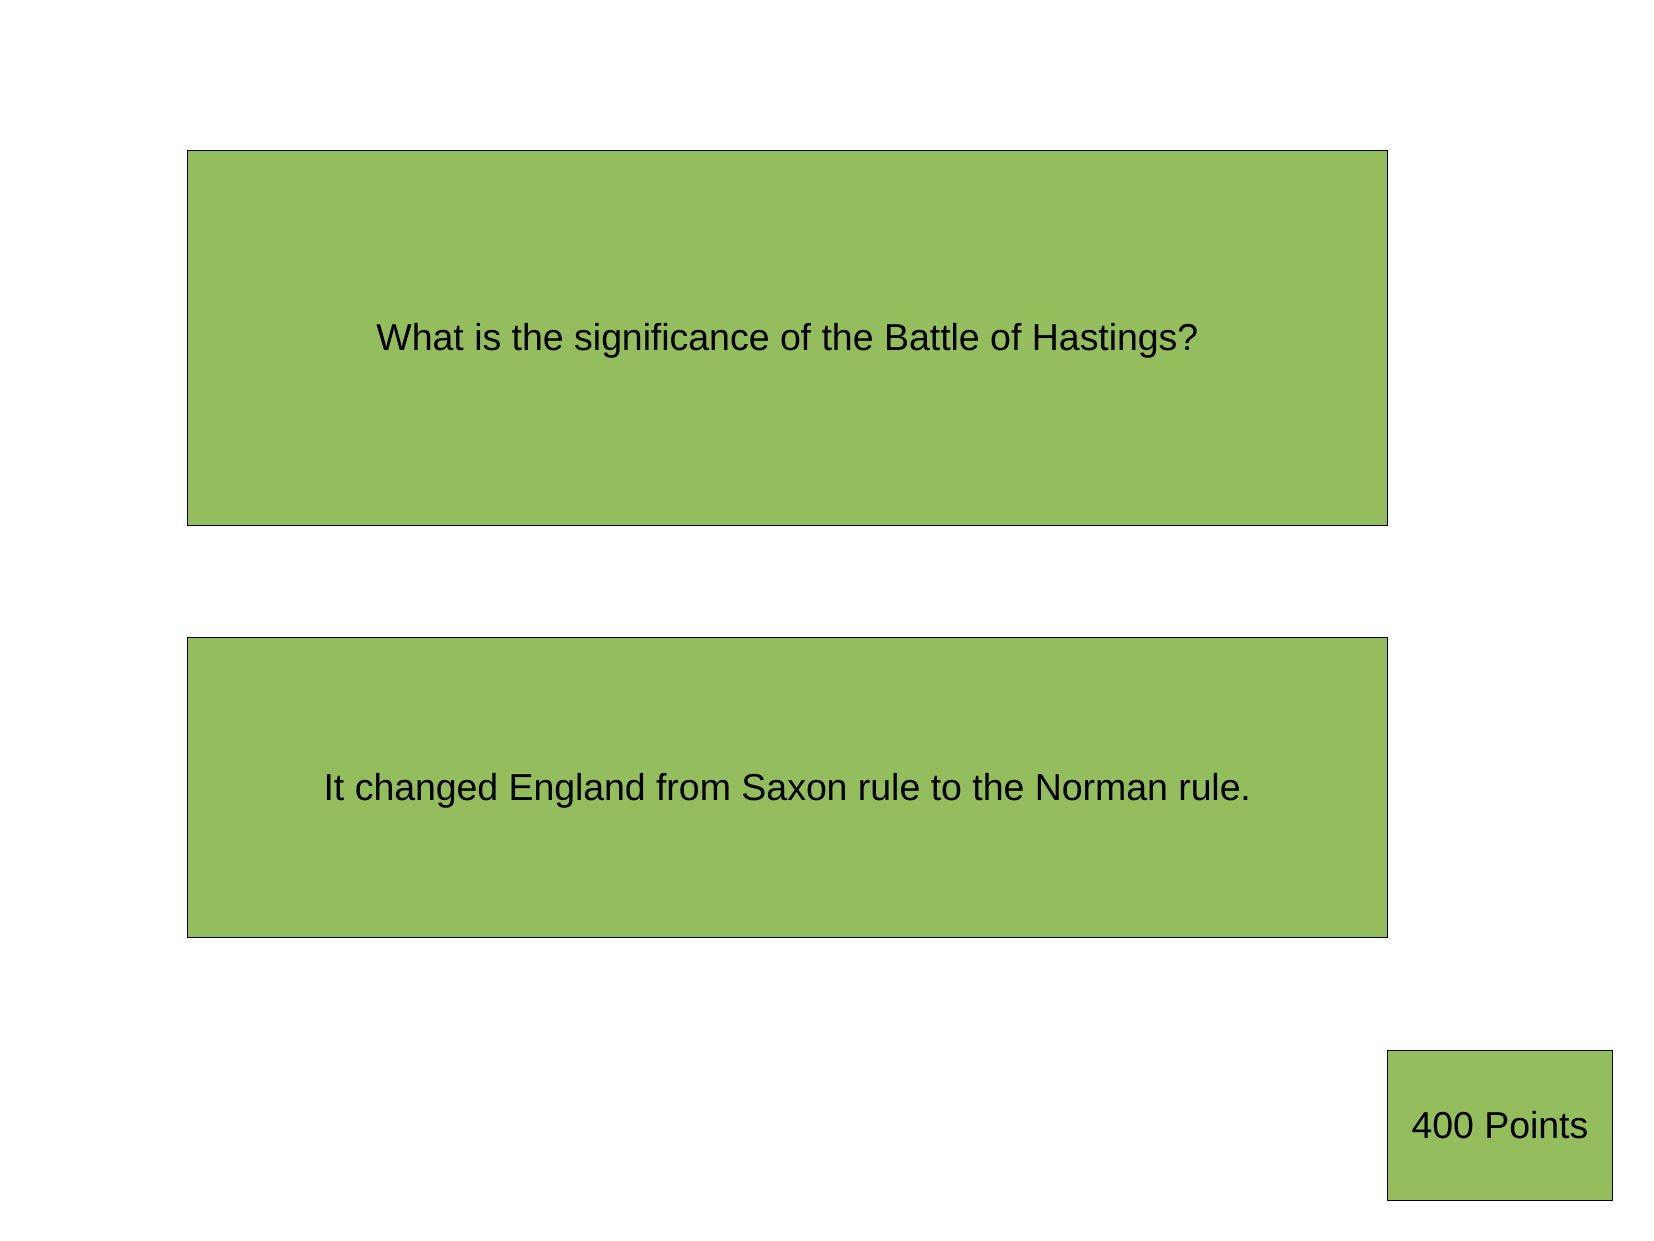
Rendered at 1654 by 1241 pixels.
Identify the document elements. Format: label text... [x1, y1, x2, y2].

text_box It changed England from Saxon rule to the Norman rule. [187, 637, 1388, 938]
text_box What is the significance of the Battle of Hastings? [187, 150, 1388, 526]
text_box 400 Points [1387, 1050, 1613, 1201]
